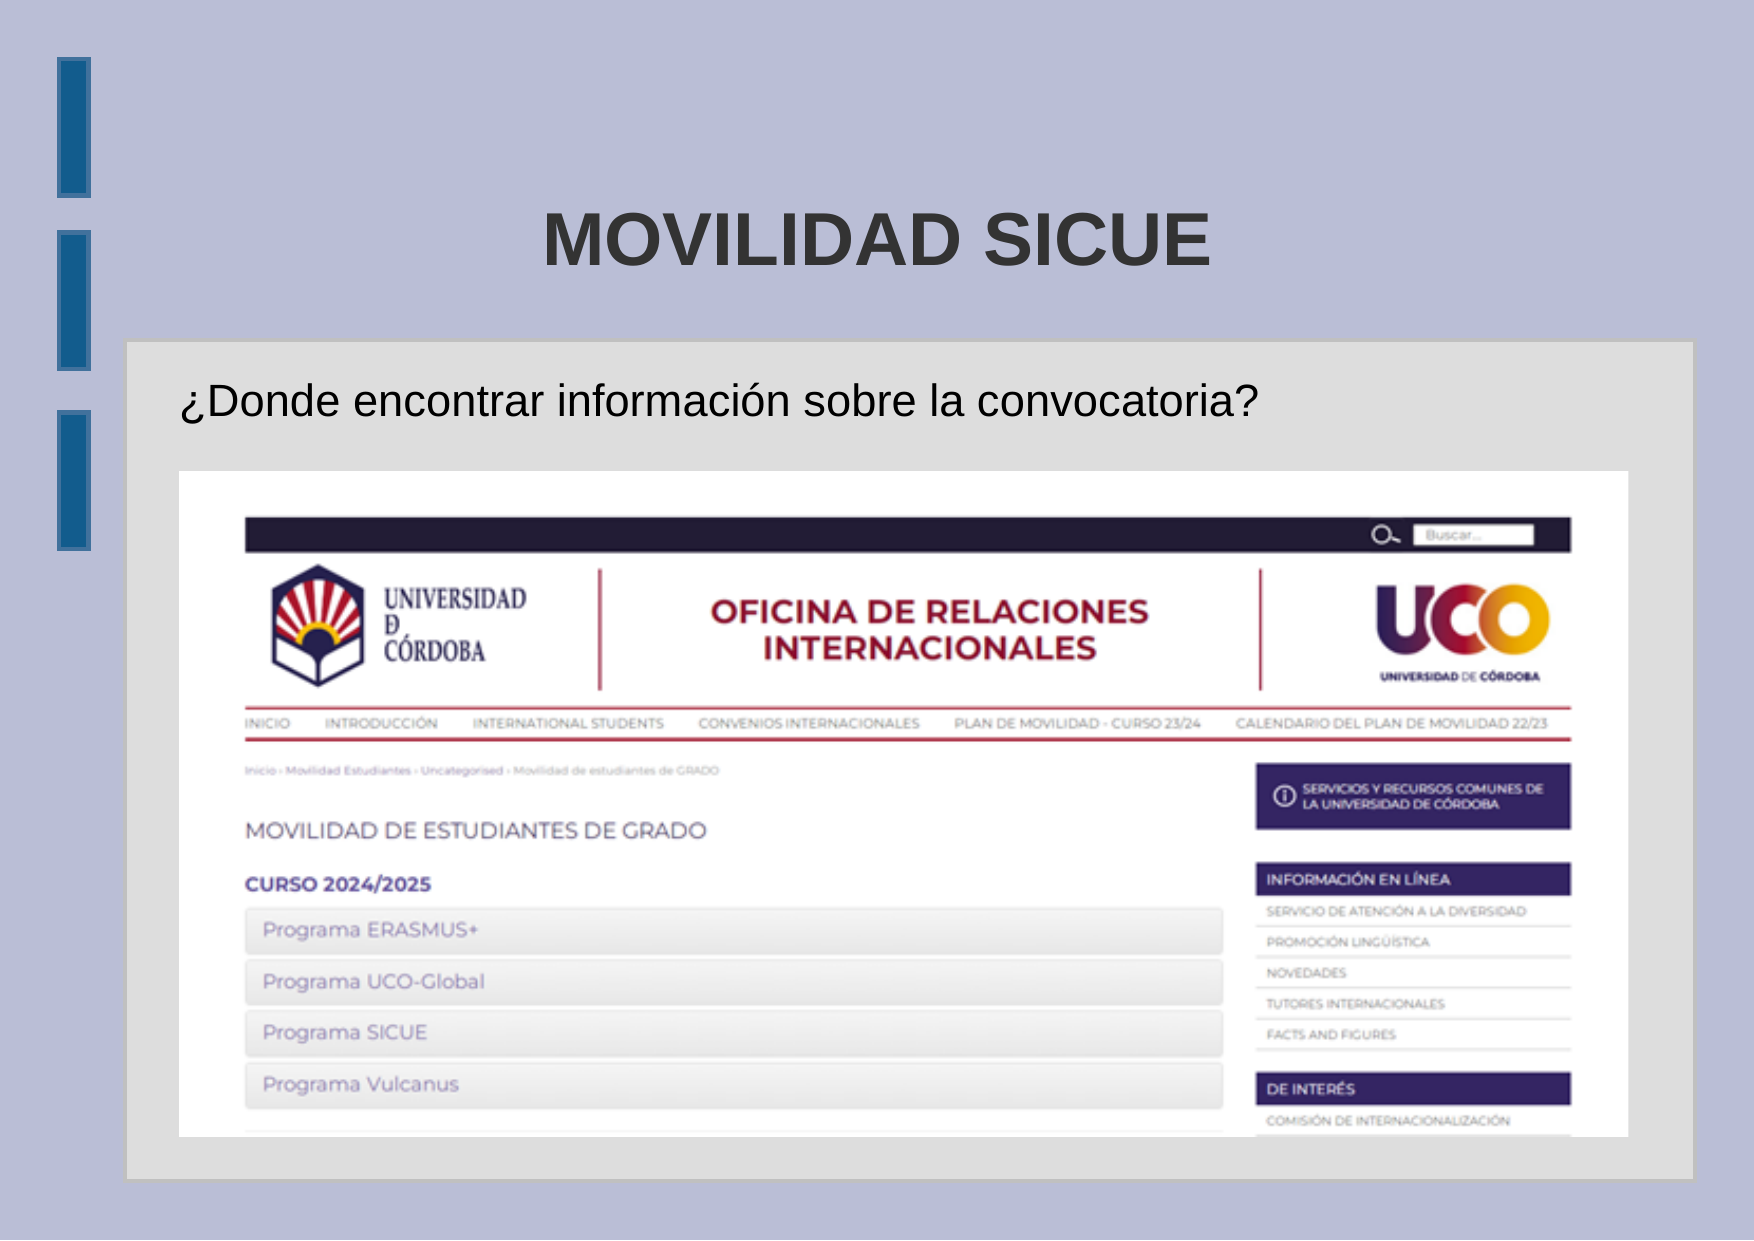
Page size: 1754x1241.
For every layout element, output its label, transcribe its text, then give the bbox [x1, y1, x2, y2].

title MOVILIDAD SICUE [179, 141, 1577, 329]
list ¿Donde encontrar información sobre la convocatoria? [179, 370, 1577, 471]
picture [179, 471, 1629, 1137]
